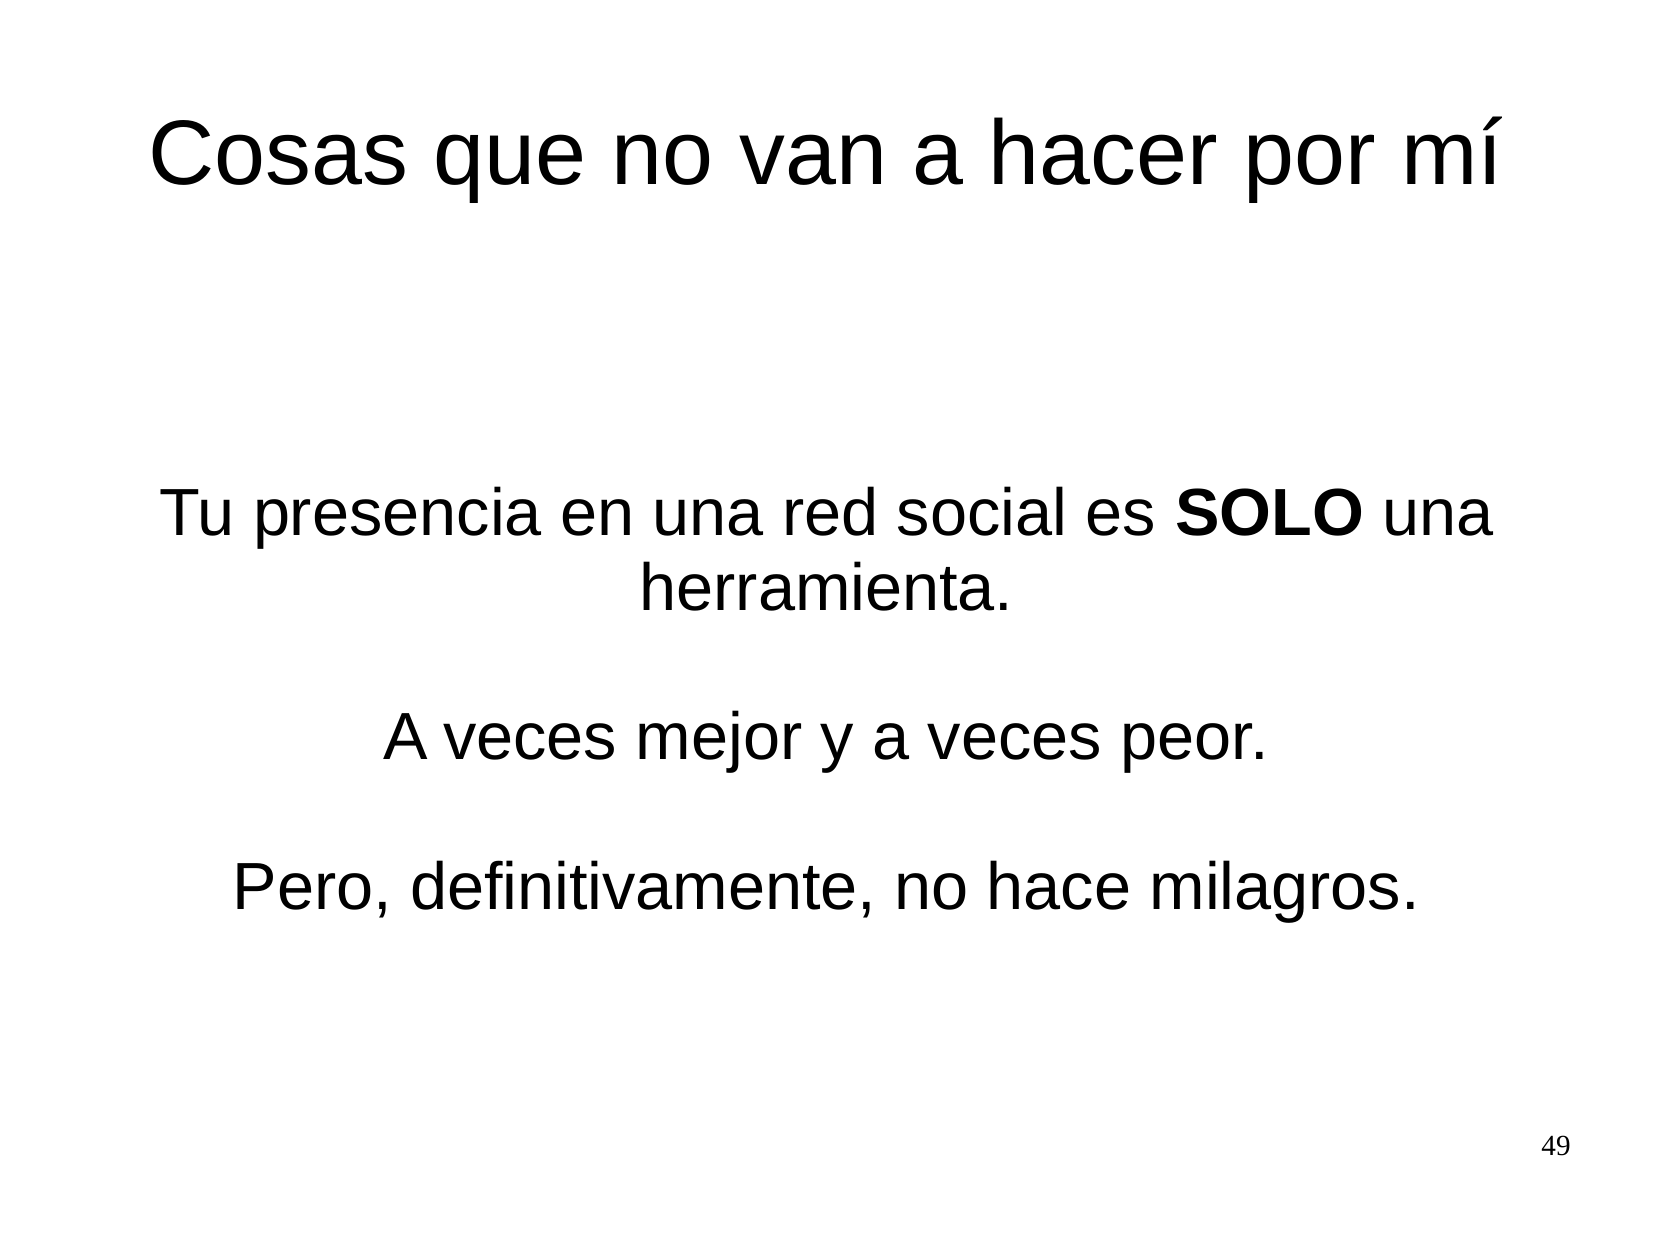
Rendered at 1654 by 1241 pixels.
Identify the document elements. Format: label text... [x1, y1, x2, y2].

title Cosas que no van a hacer por mí [82, 49, 1571, 257]
subtitle Tu presencia en una red social es SOLO una herramienta. A veces mejor y a veces peor. Pero, definitivamente, no hace milagros. [82, 297, 1571, 1102]
